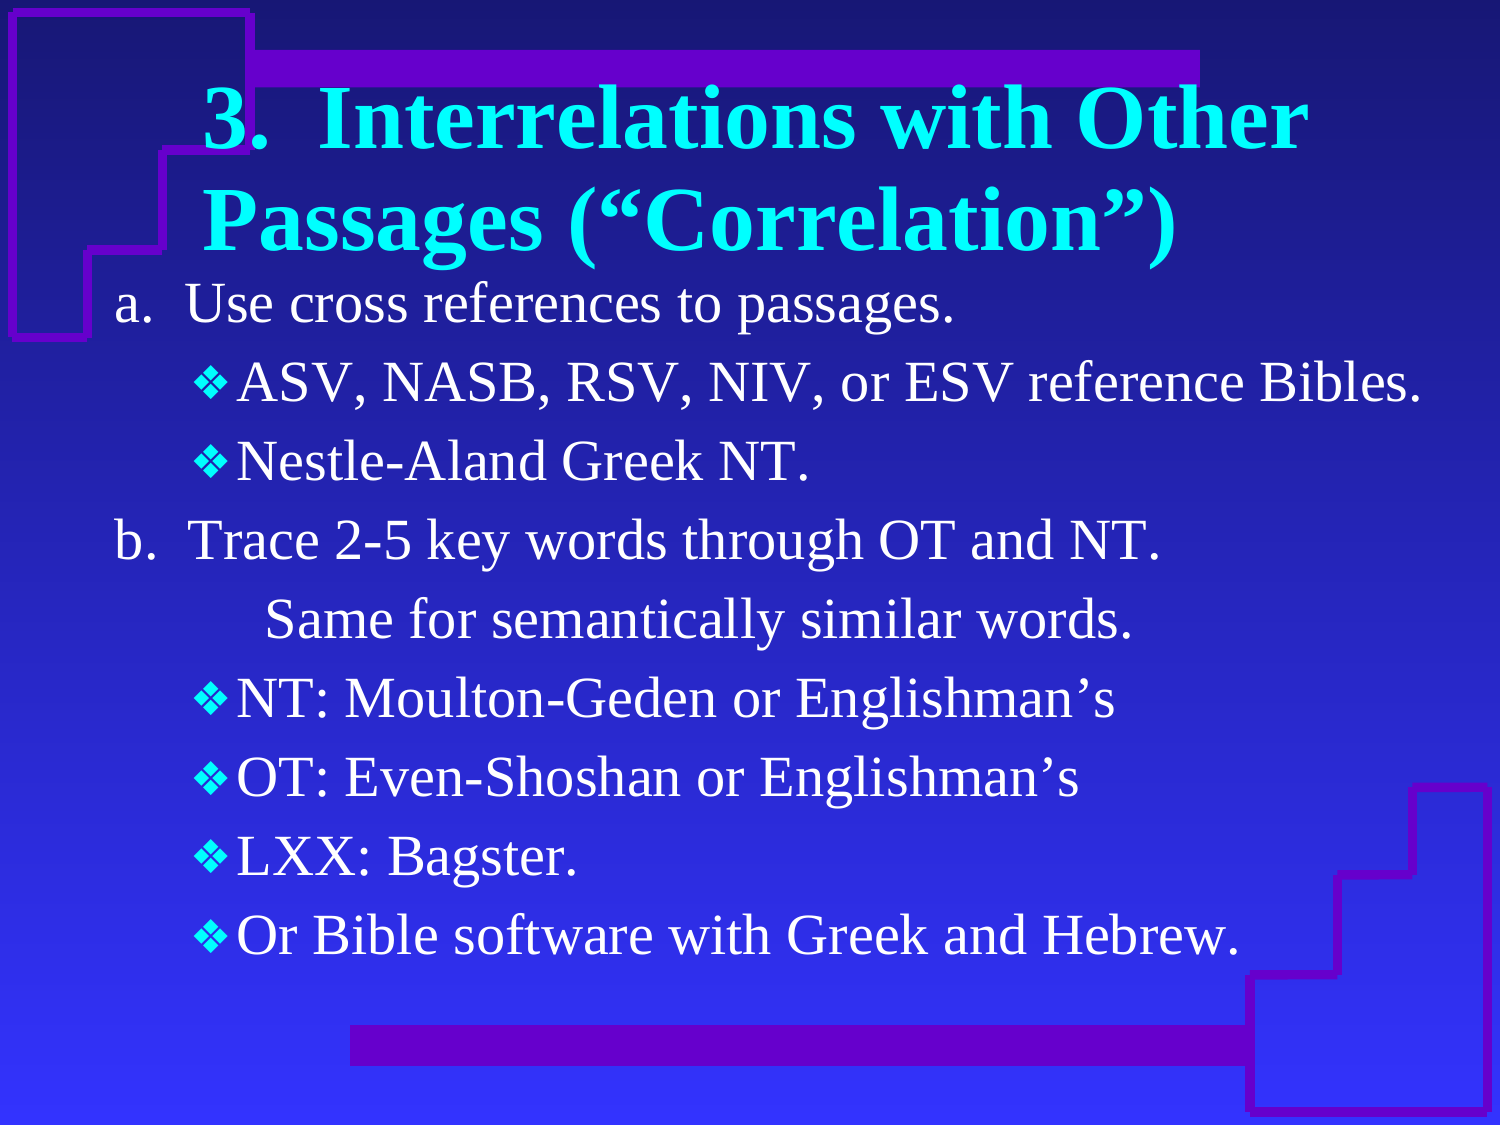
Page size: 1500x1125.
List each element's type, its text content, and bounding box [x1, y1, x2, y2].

title 3. Interrelations with Other Passages (“Correlation”) [187, 59, 1463, 262]
list a. Use cross references to passages. ASV, NASB, RSV, NIV, or ESV reference Bibles. Nestle-Aland Greek NT. b. Trace 2-5 key words through OT and NT. Same for semantically similar words. NT: Moulton-Geden or Englishman’s OT: Even-Shoshan or Englishman’s LXX: Bagster. Or Bible software with Greek and Hebrew. [99, 262, 1463, 1063]
